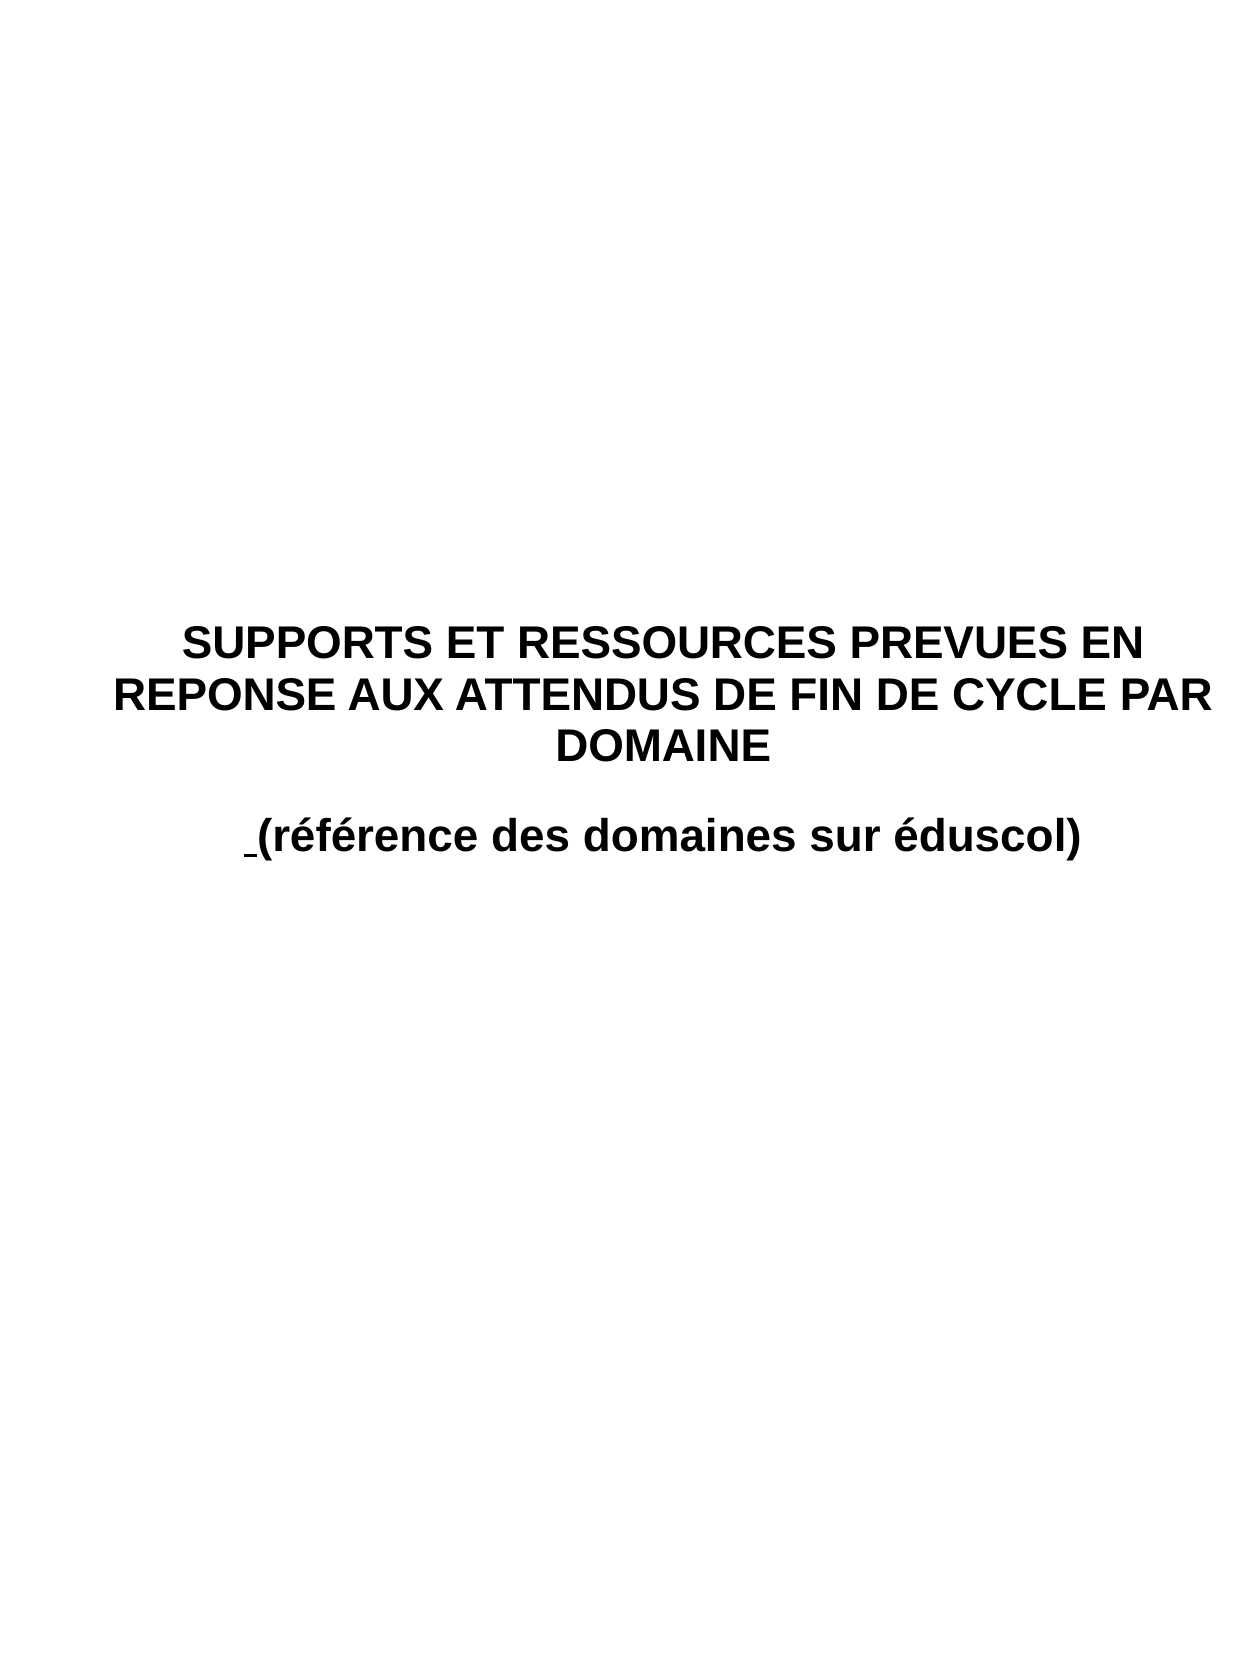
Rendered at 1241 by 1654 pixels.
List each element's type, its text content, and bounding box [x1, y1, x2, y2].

text_box SUPPORTS ET RESSOURCES PREVUES EN REPONSE AUX ATTENDUS DE FIN DE CYCLE PAR DOMAINE (référence des domaines sur éduscol) [30, 617, 1226, 866]
